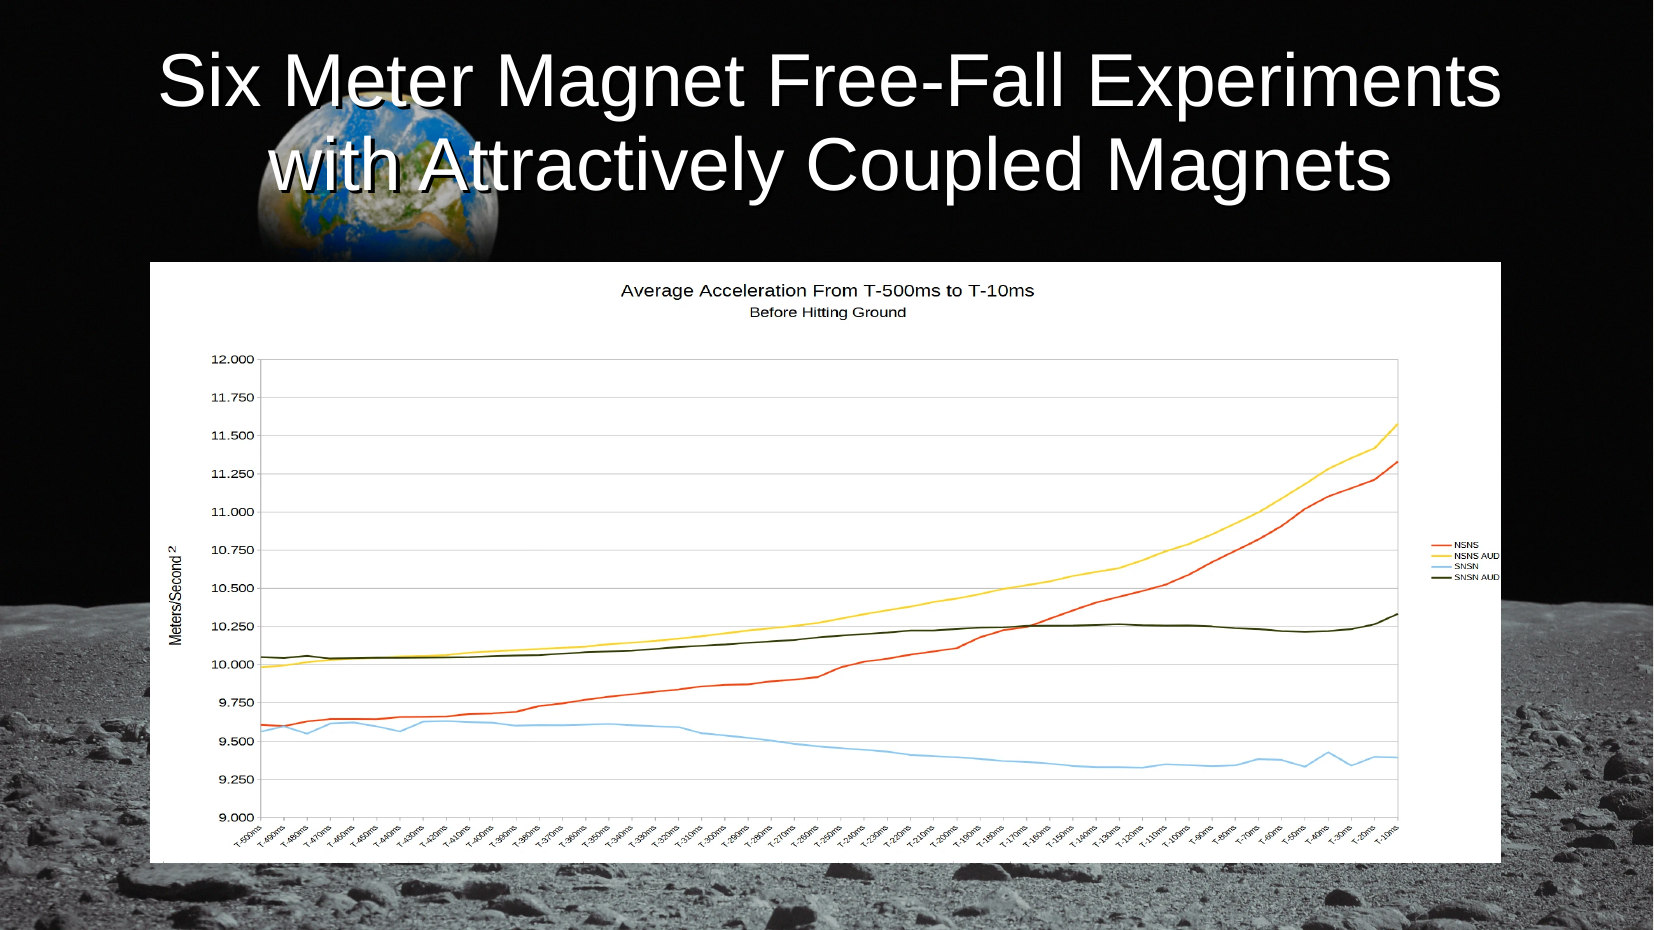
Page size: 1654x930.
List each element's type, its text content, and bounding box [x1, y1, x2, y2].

title Six Meter Magnet Free-Fall Experiments with Attractively Coupled Magnets [87, 19, 1576, 226]
picture [0, 0, 1654, 930]
